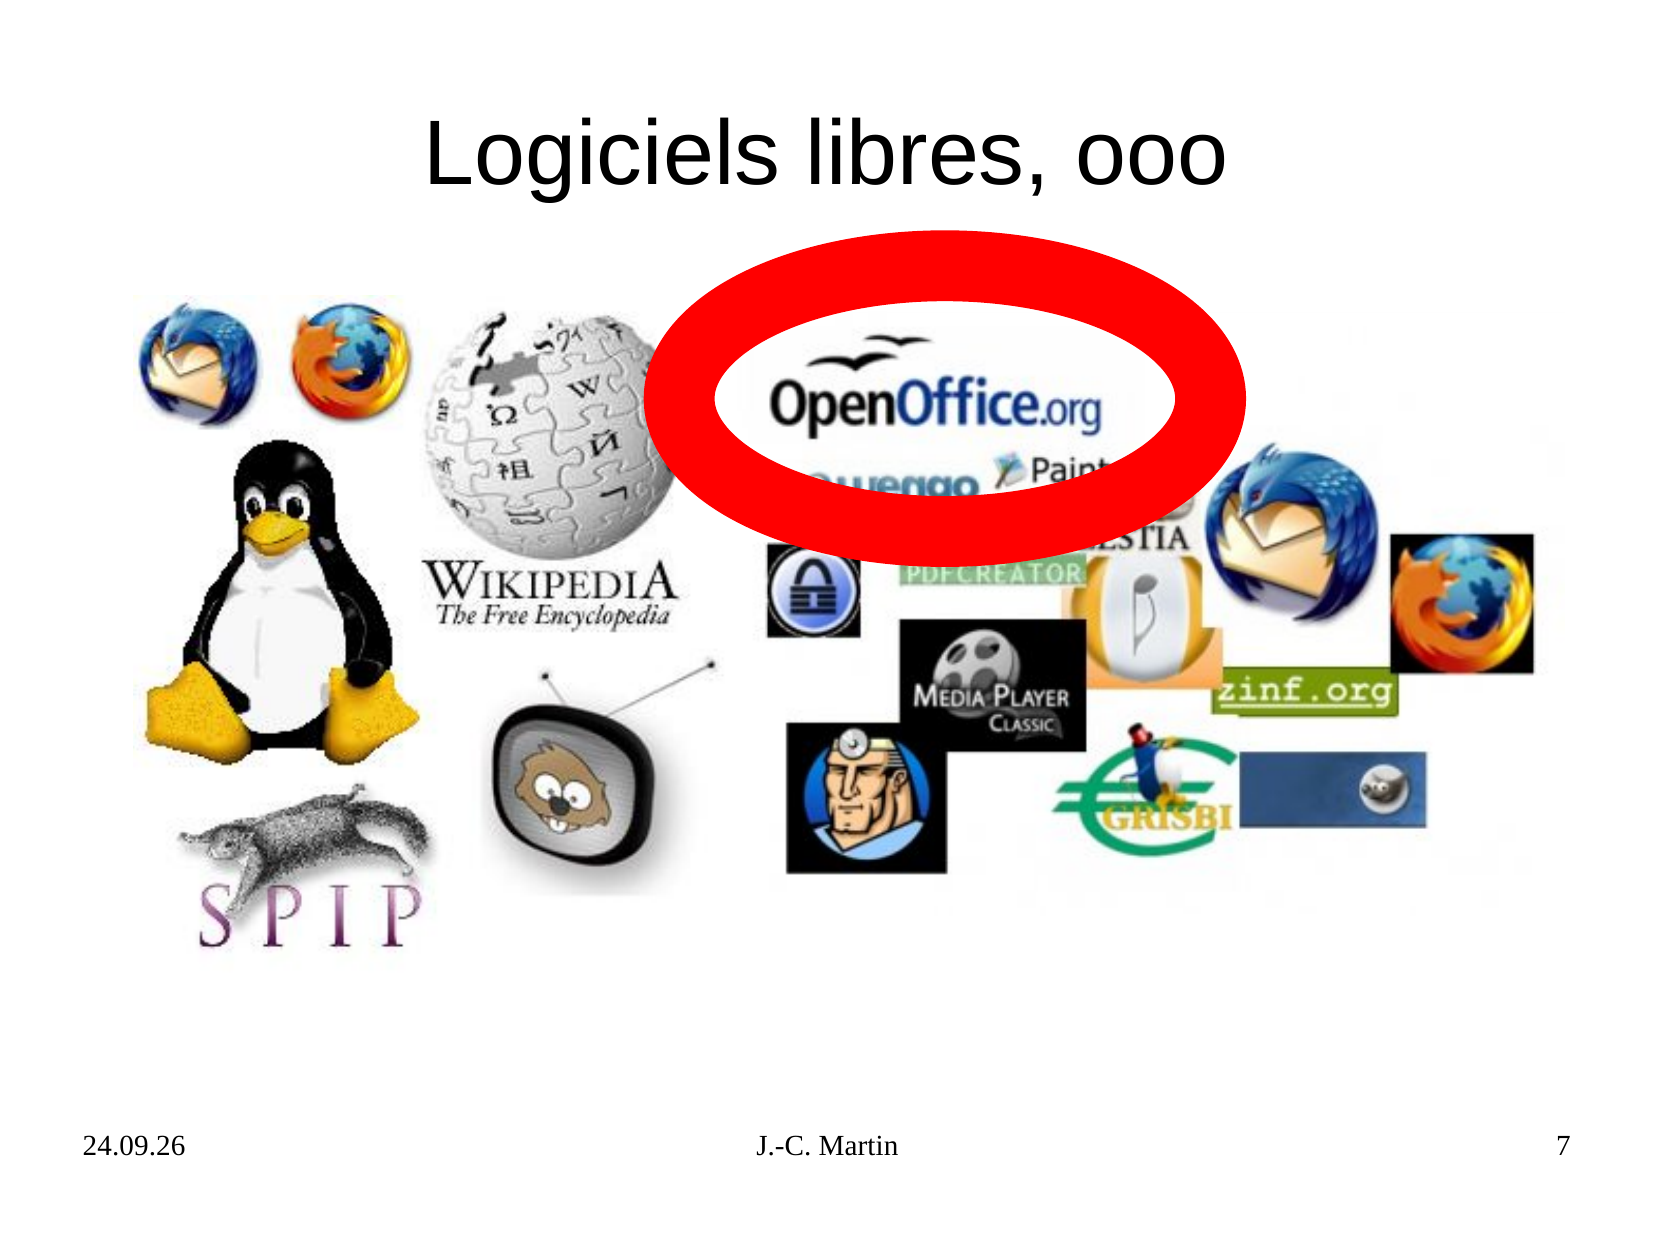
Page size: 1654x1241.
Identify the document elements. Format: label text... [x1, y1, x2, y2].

picture [133, 295, 1565, 985]
title Logiciels libres, ooo [82, 49, 1571, 257]
picture [715, 311, 1175, 496]
